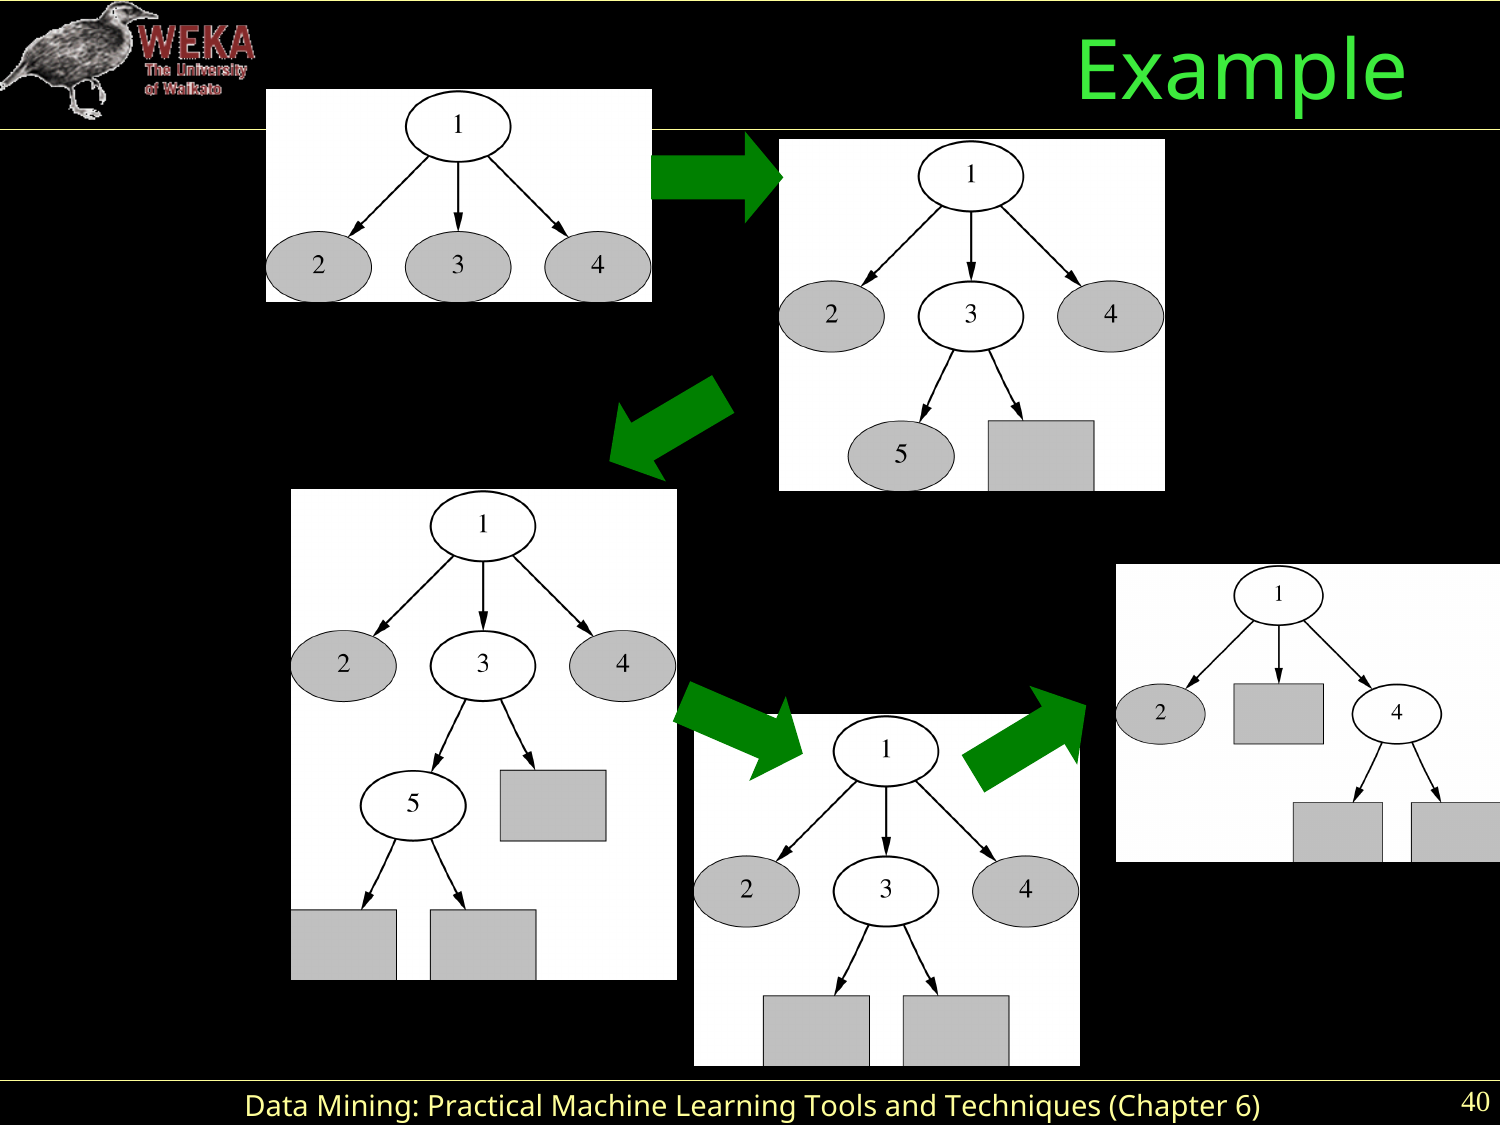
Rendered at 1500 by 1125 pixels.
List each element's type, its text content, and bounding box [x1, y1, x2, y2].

picture [761, 714, 781, 722]
picture [779, 148, 1165, 491]
picture [1116, 564, 1500, 862]
picture [694, 714, 1080, 1066]
text_box [654, 139, 780, 215]
title Example [622, 0, 1500, 148]
text_box [612, 379, 731, 476]
text_box [676, 685, 800, 775]
text_box [965, 691, 1083, 789]
picture [0, 1, 652, 302]
picture [291, 489, 677, 980]
